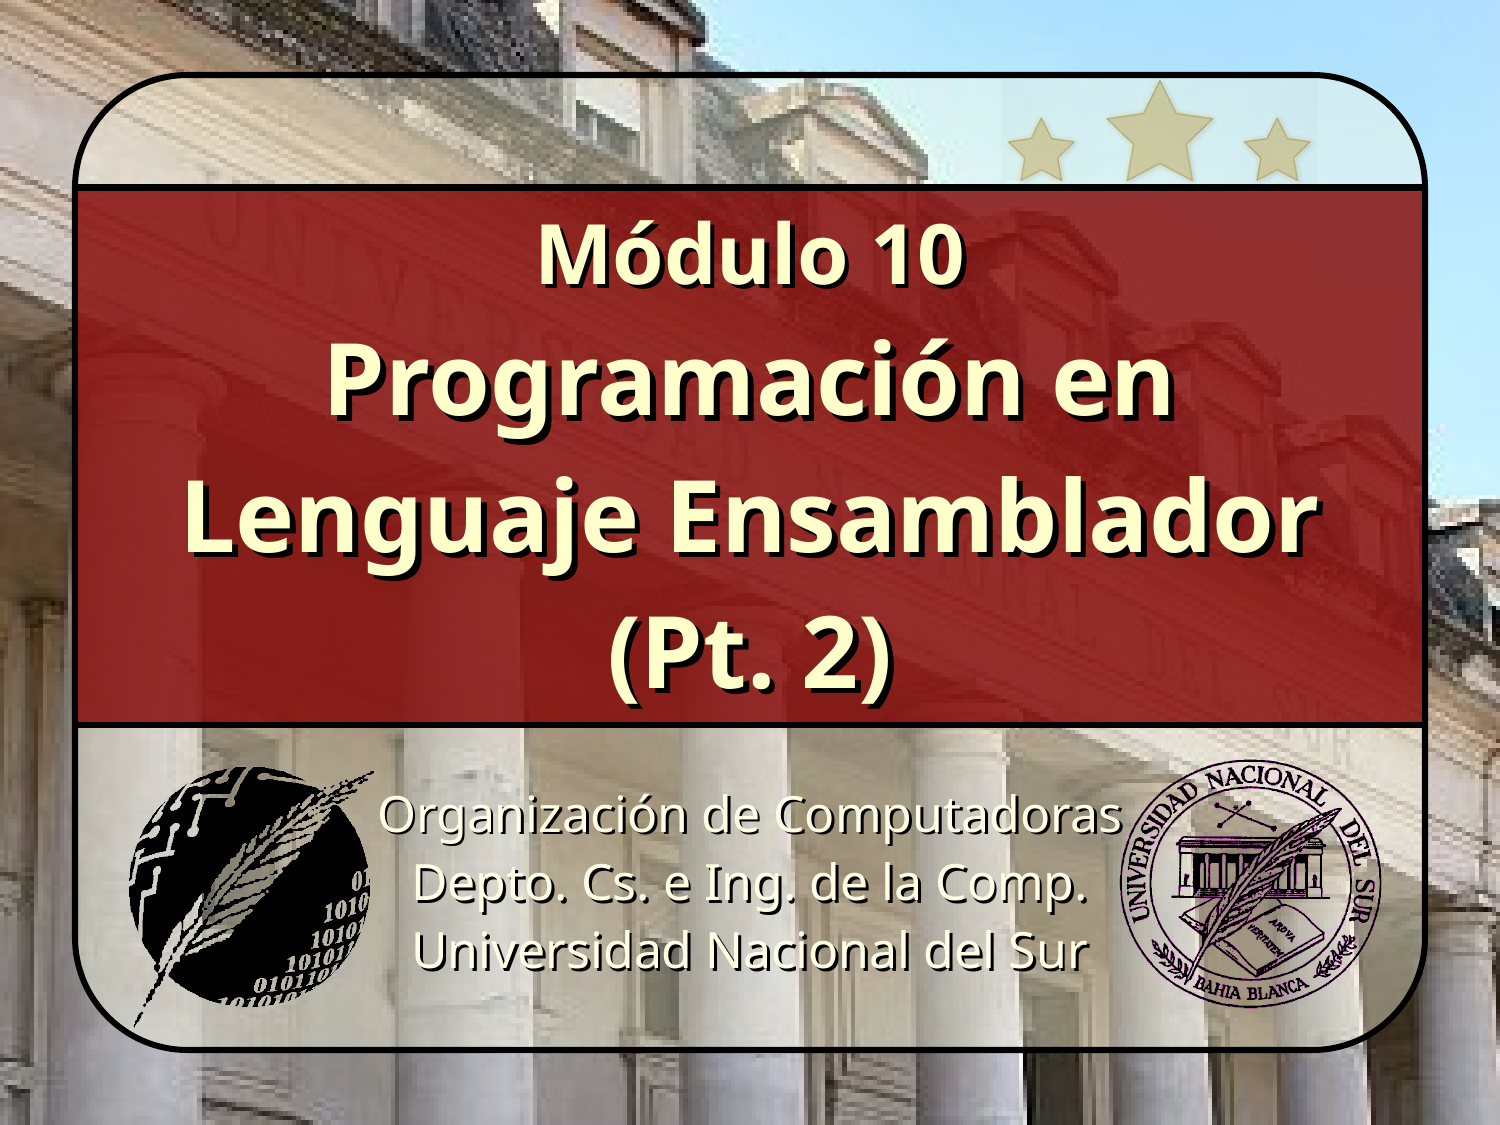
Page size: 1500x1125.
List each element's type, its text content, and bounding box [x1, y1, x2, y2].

title Módulo 10 Programación en Lenguaje Ensamblador (Pt. 2) [128, 187, 1372, 726]
picture [0, 0, 1500, 1125]
